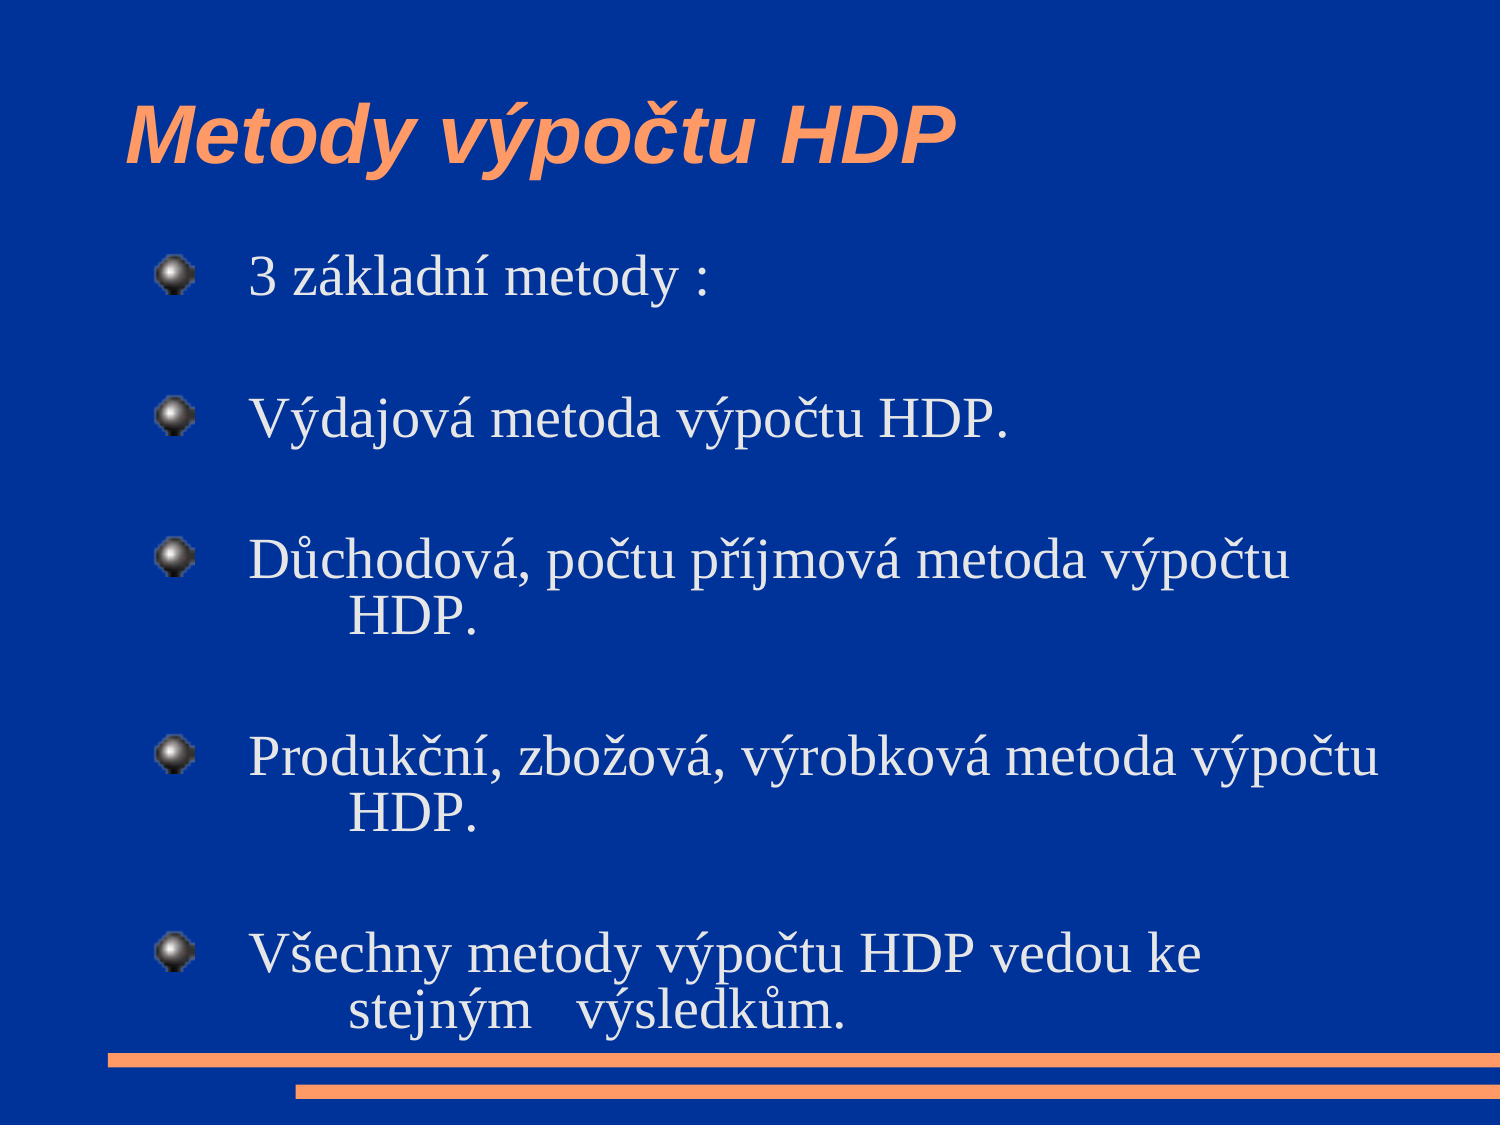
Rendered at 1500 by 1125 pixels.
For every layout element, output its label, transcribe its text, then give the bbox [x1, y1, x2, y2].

title Metody výpočtu HDP [110, 34, 1392, 238]
list 3 základní metody : Výdajová metoda výpočtu HDP. Důchodová, počtu příjmová metoda výpočtu HDP. Produkční, zbožová, výrobková metoda výpočtu HDP. Všechny metody výpočtu HDP vedou ke stejným výsledkům. [100, 243, 1406, 1047]
